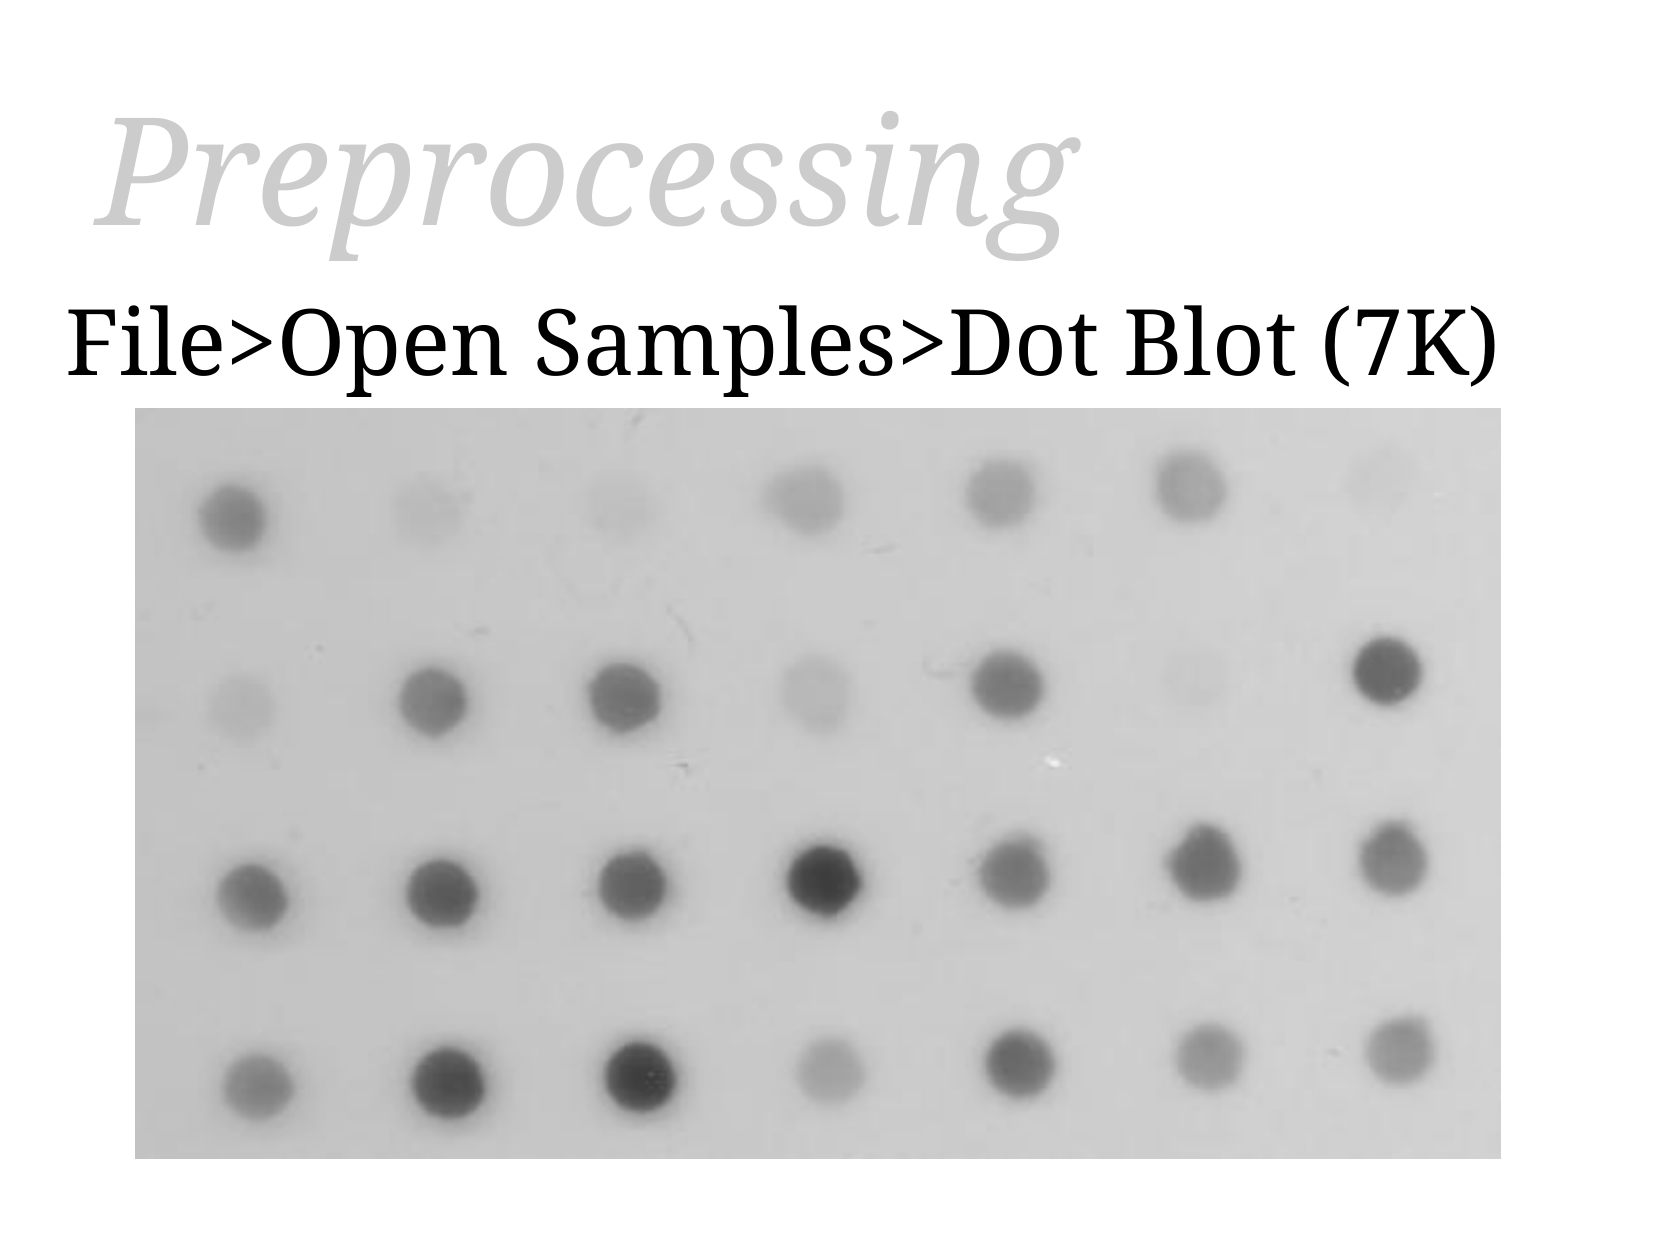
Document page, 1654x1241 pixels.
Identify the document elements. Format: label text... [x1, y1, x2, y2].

picture [135, 408, 1501, 1159]
text_box Preprocessing [81, 57, 1654, 239]
text_box File>Open Samples>Dot Blot (7K) [50, 270, 1626, 387]
